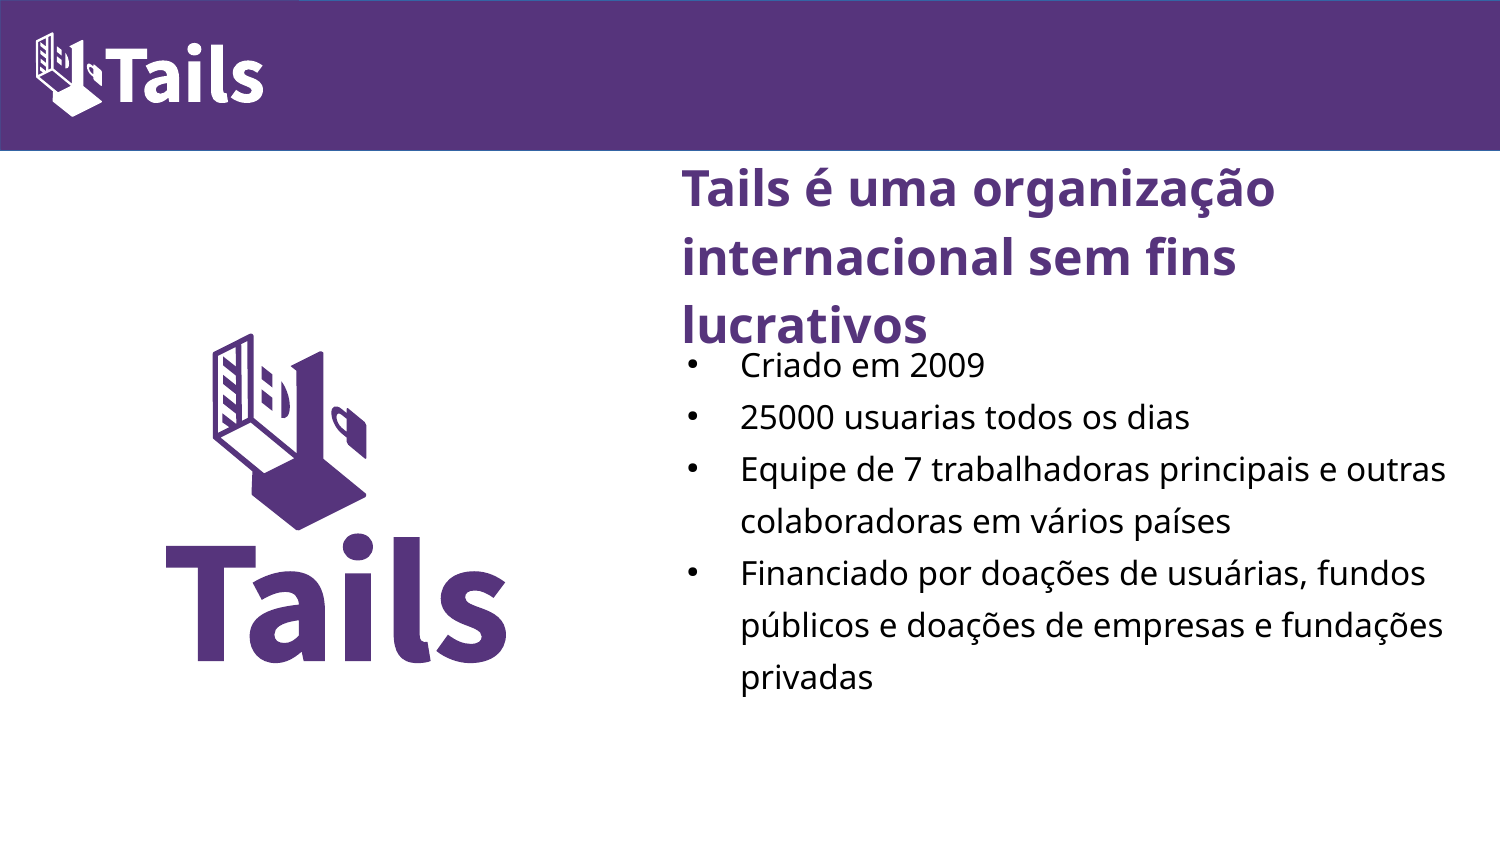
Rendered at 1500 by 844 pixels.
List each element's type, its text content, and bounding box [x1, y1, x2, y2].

title Tails é uma organização internacional sem fins lucrativos [681, 192, 1426, 319]
list Criado em 2009 25000 usuarias todos os dias Equipe de 7 trabalhadoras principais e outras colaboradoras em vários países Financiado por doações de usuárias, fundos públicos e doações de empresas e fundações privadas [669, 335, 1463, 788]
picture [139, 302, 533, 695]
